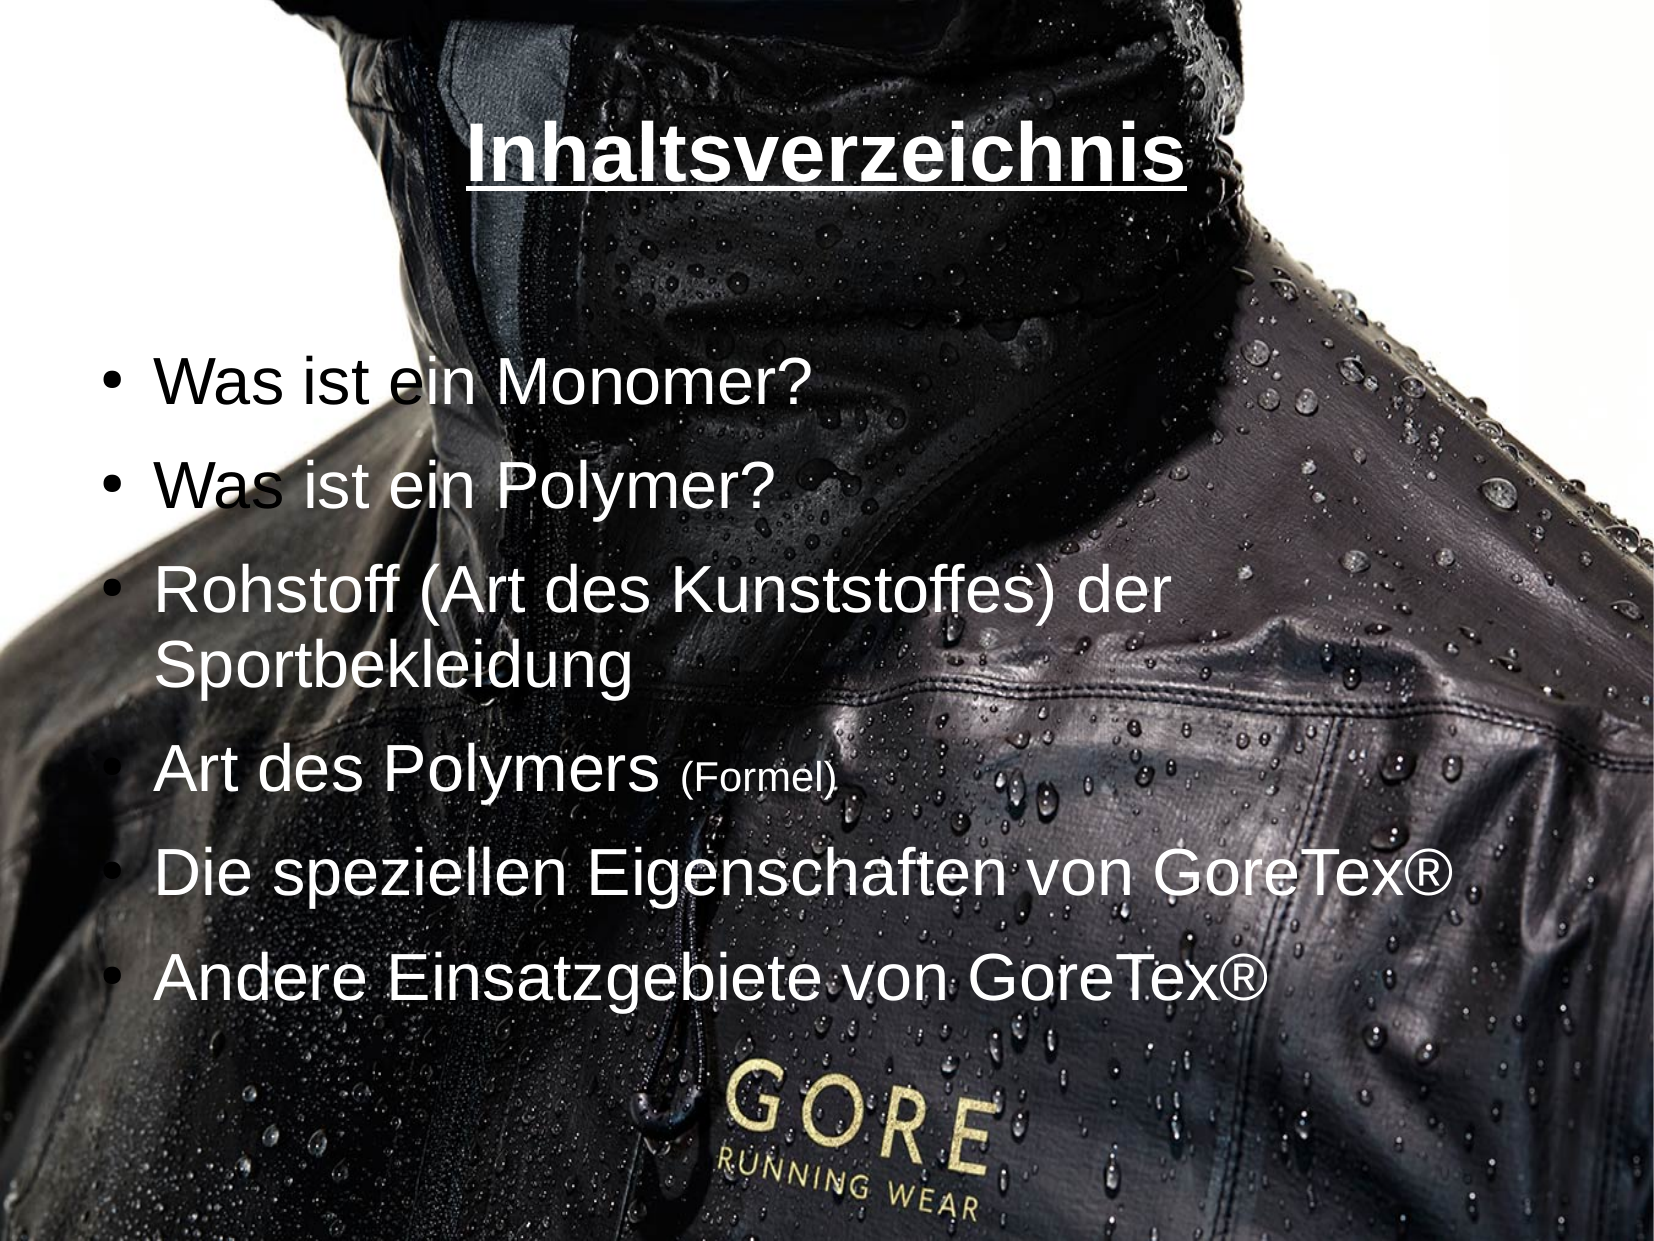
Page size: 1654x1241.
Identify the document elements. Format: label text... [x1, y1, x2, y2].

picture [0, 0, 1654, 1241]
list Was ist ein Monomer? Was ist ein Polymer? Rohstoff (Art des Kunststoffes) der Sportbekleidung Art des Polymers (Formel) Die speziellen Eigenschaften von GoreTex® Andere Einsatzgebiete von GoreTex® [82, 343, 1571, 1063]
title Inhaltsverzeichnis [82, 49, 1571, 257]
